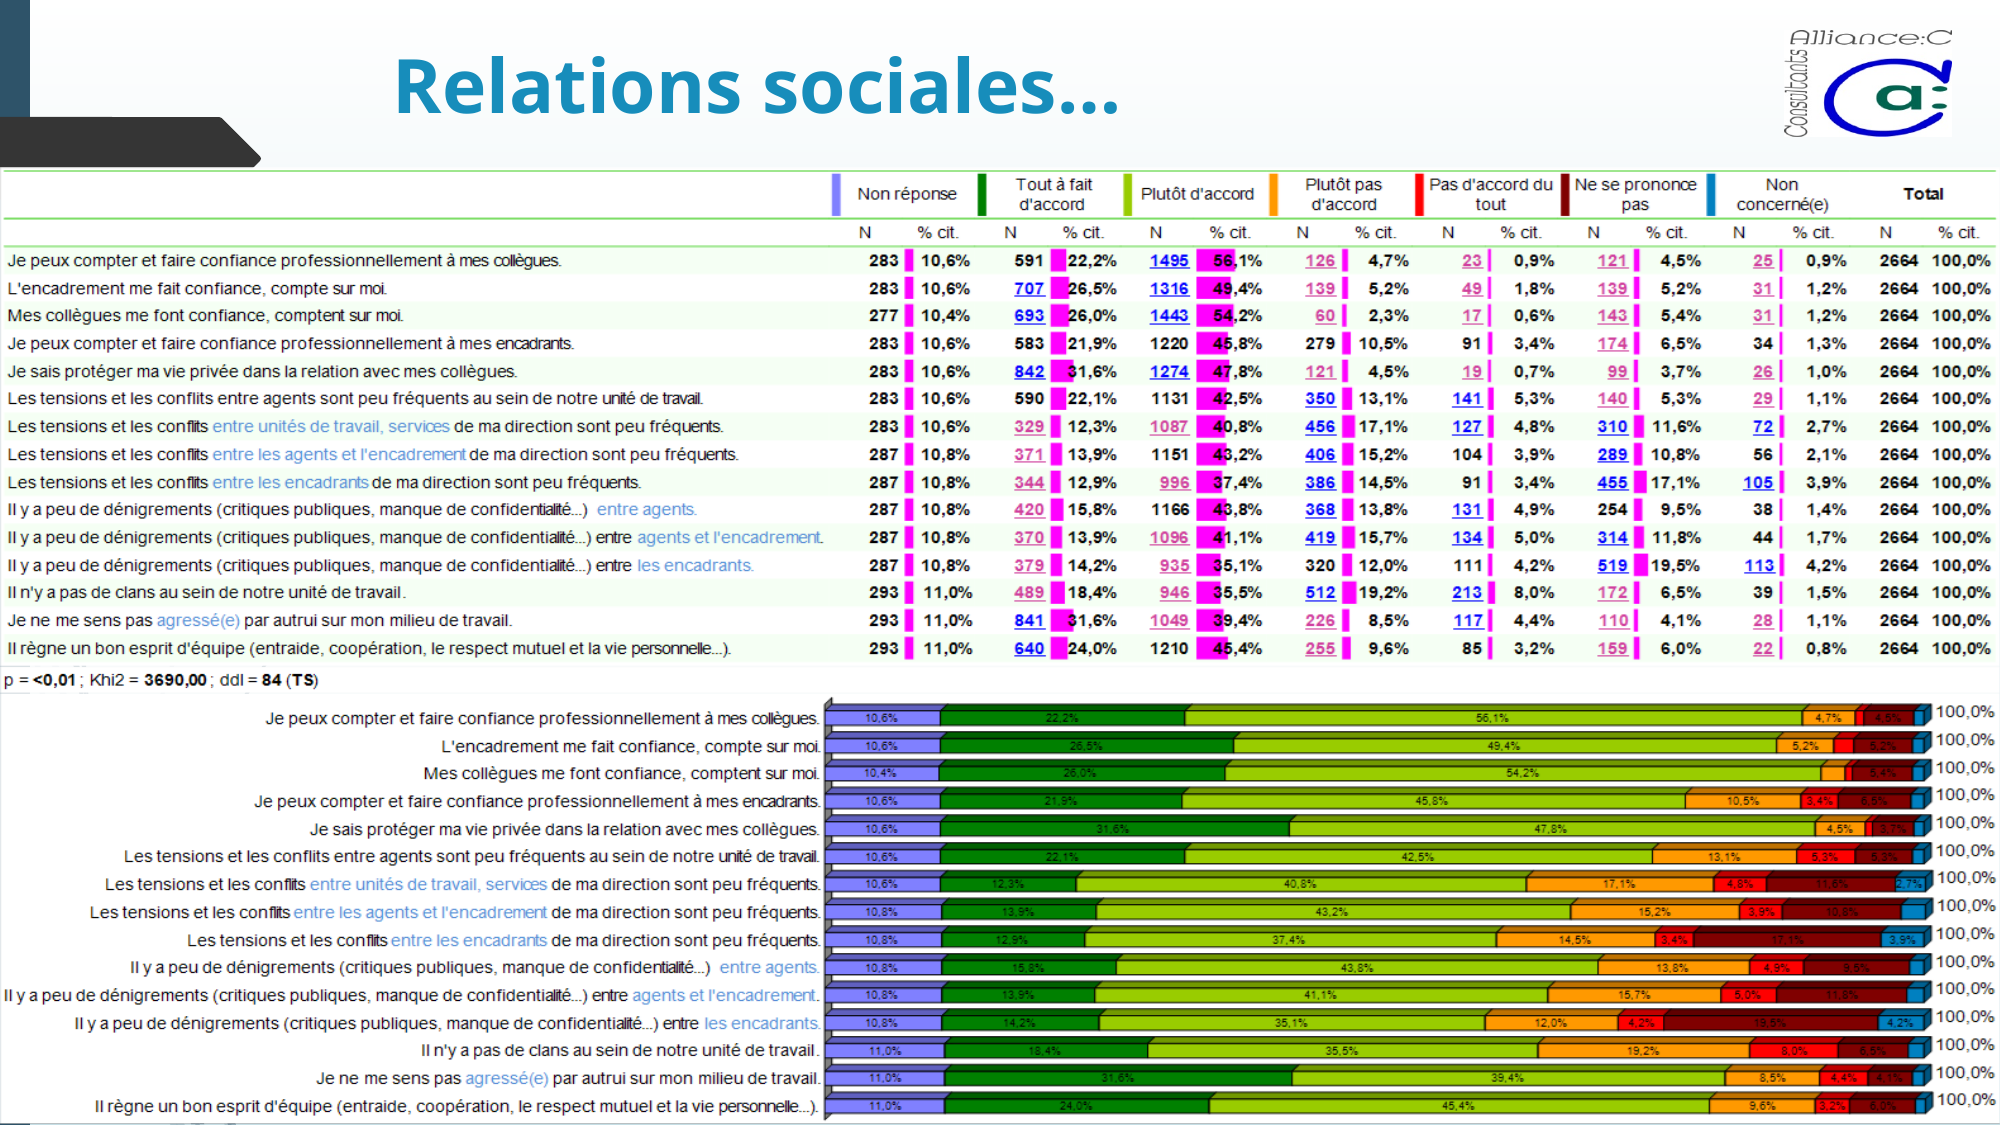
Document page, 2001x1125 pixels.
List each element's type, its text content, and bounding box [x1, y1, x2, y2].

picture [0, 167, 2000, 1125]
picture [1784, 30, 1952, 137]
title Relations sociales… [377, 31, 1840, 167]
